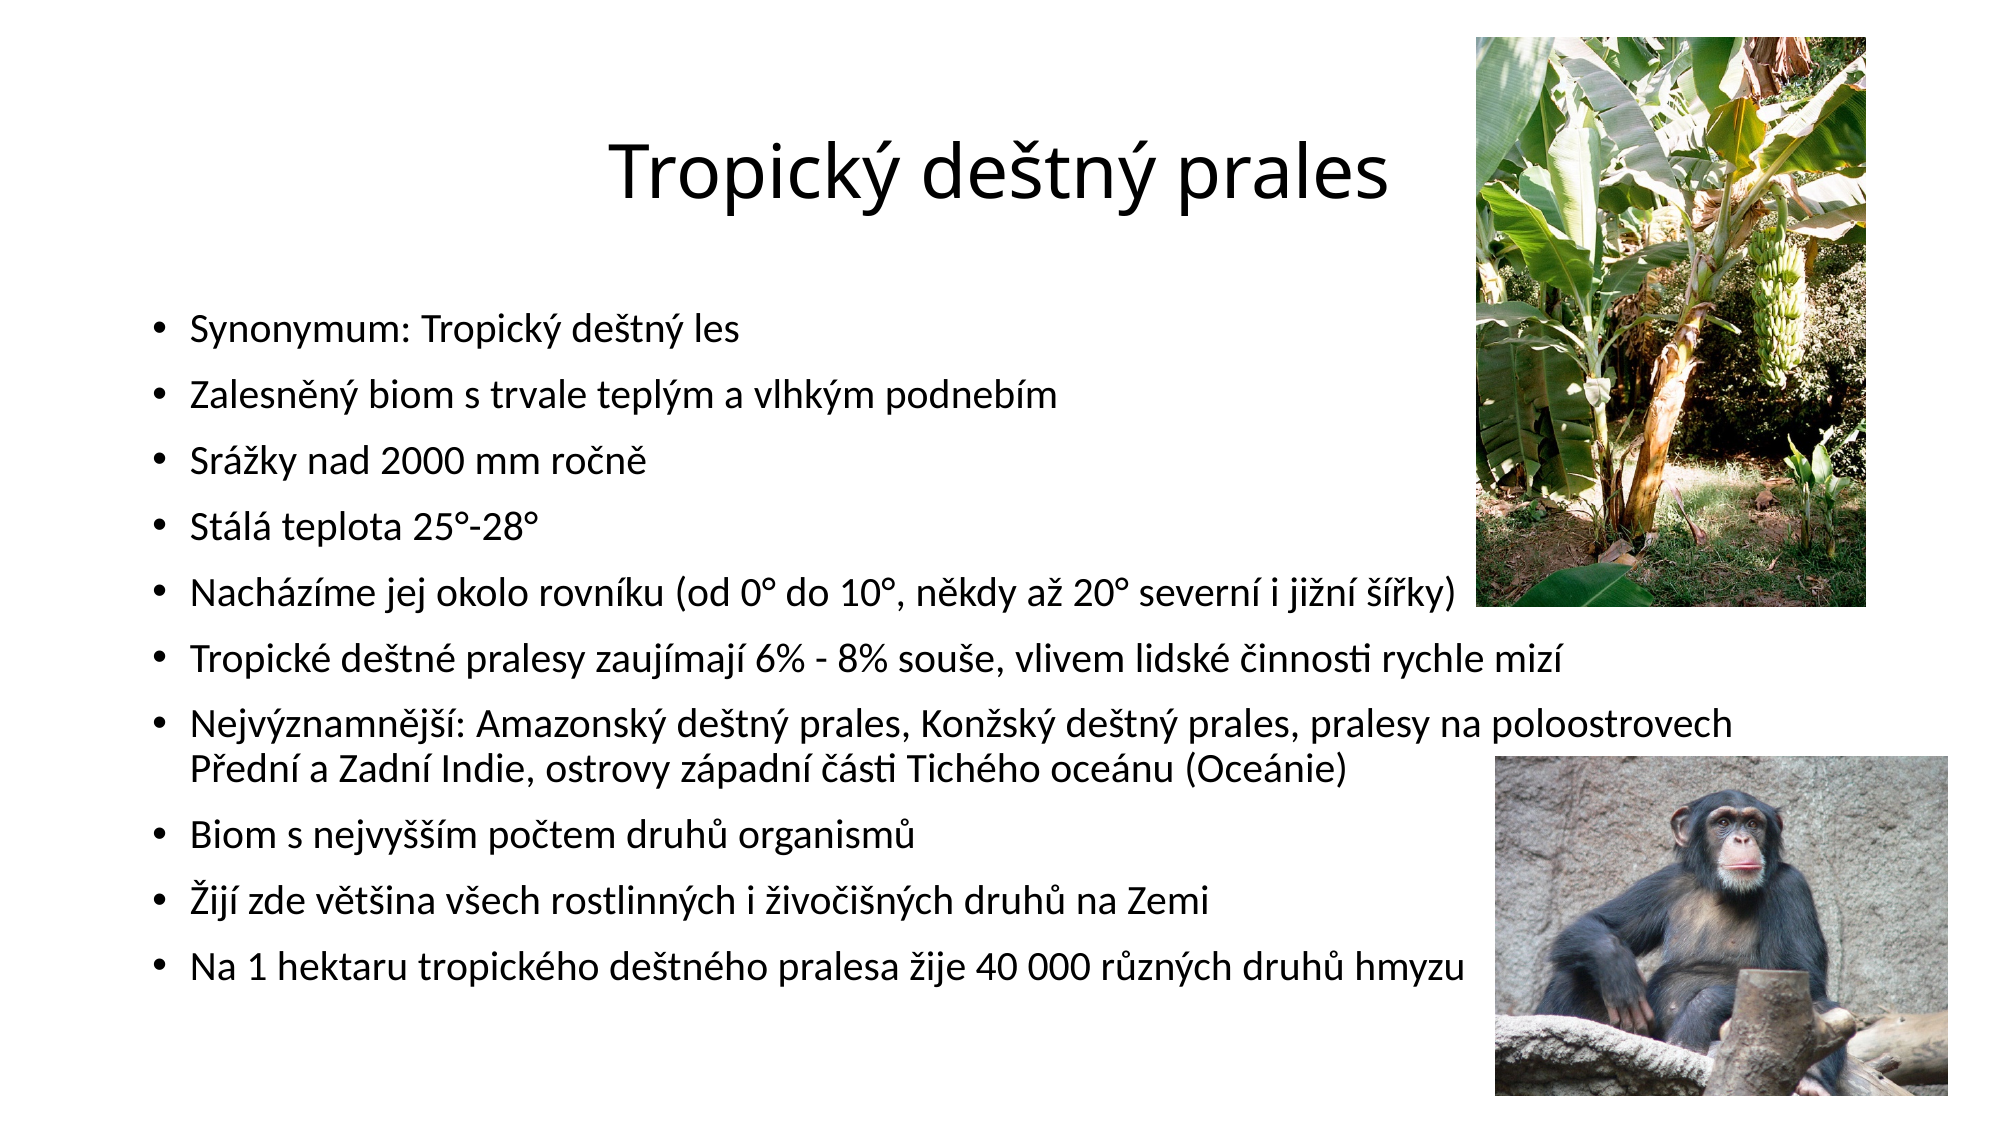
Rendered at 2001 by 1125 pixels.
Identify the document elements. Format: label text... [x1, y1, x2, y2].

title Tropický deštný prales [137, 59, 1476, 278]
picture [1495, 756, 1948, 1096]
list Synonymum: Tropický deštný les Zalesněný biom s trvale teplým a vlhkým podnebím Srážky nad 2000 mm ročně Stálá teplota 25°-28° Nacházíme jej okolo rovníku (od 0° do 10°, někdy až 20° severní i jižní šířky) Tropické deštné pralesy zaujímají 6% - 8% souše, vlivem lidské činnosti rychle mizí Nejvýznamnější: Amazonský deštný prales, Konžský deštný prales, pralesy na poloostrovech Přední a Zadní Indie, ostrovy západní části Tichého oceánu (Oceánie) Biom s nejvyšším počtem druhů organismů Žijí zde většina všech rostlinných i živočišných druhů na Zemi Na 1 hektaru tropického deštného pralesa žije 40 000 různých druhů hmyzu [137, 299, 1863, 1014]
picture [1476, 37, 1866, 607]
